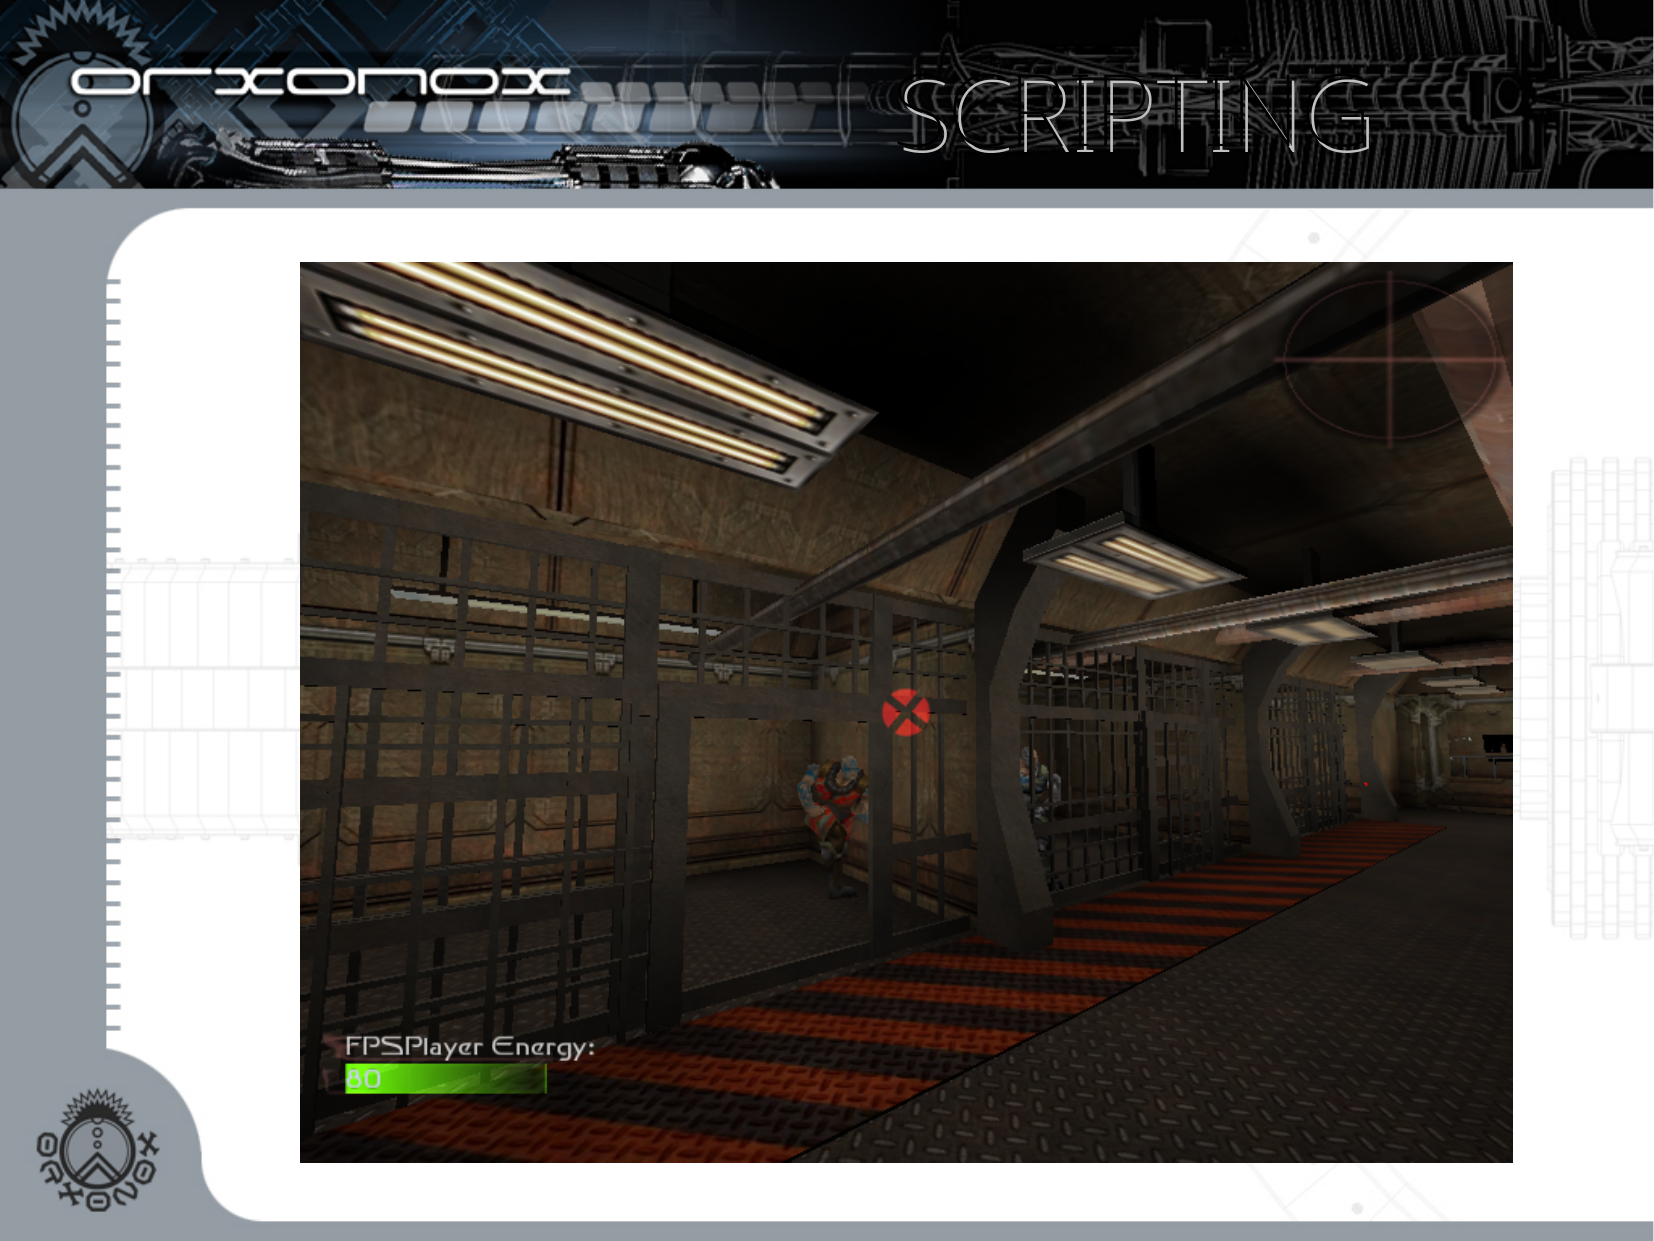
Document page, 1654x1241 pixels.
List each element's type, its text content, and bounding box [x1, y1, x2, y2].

picture [0, 0, 1654, 1241]
text_box SCRIPTING [842, 32, 1444, 164]
